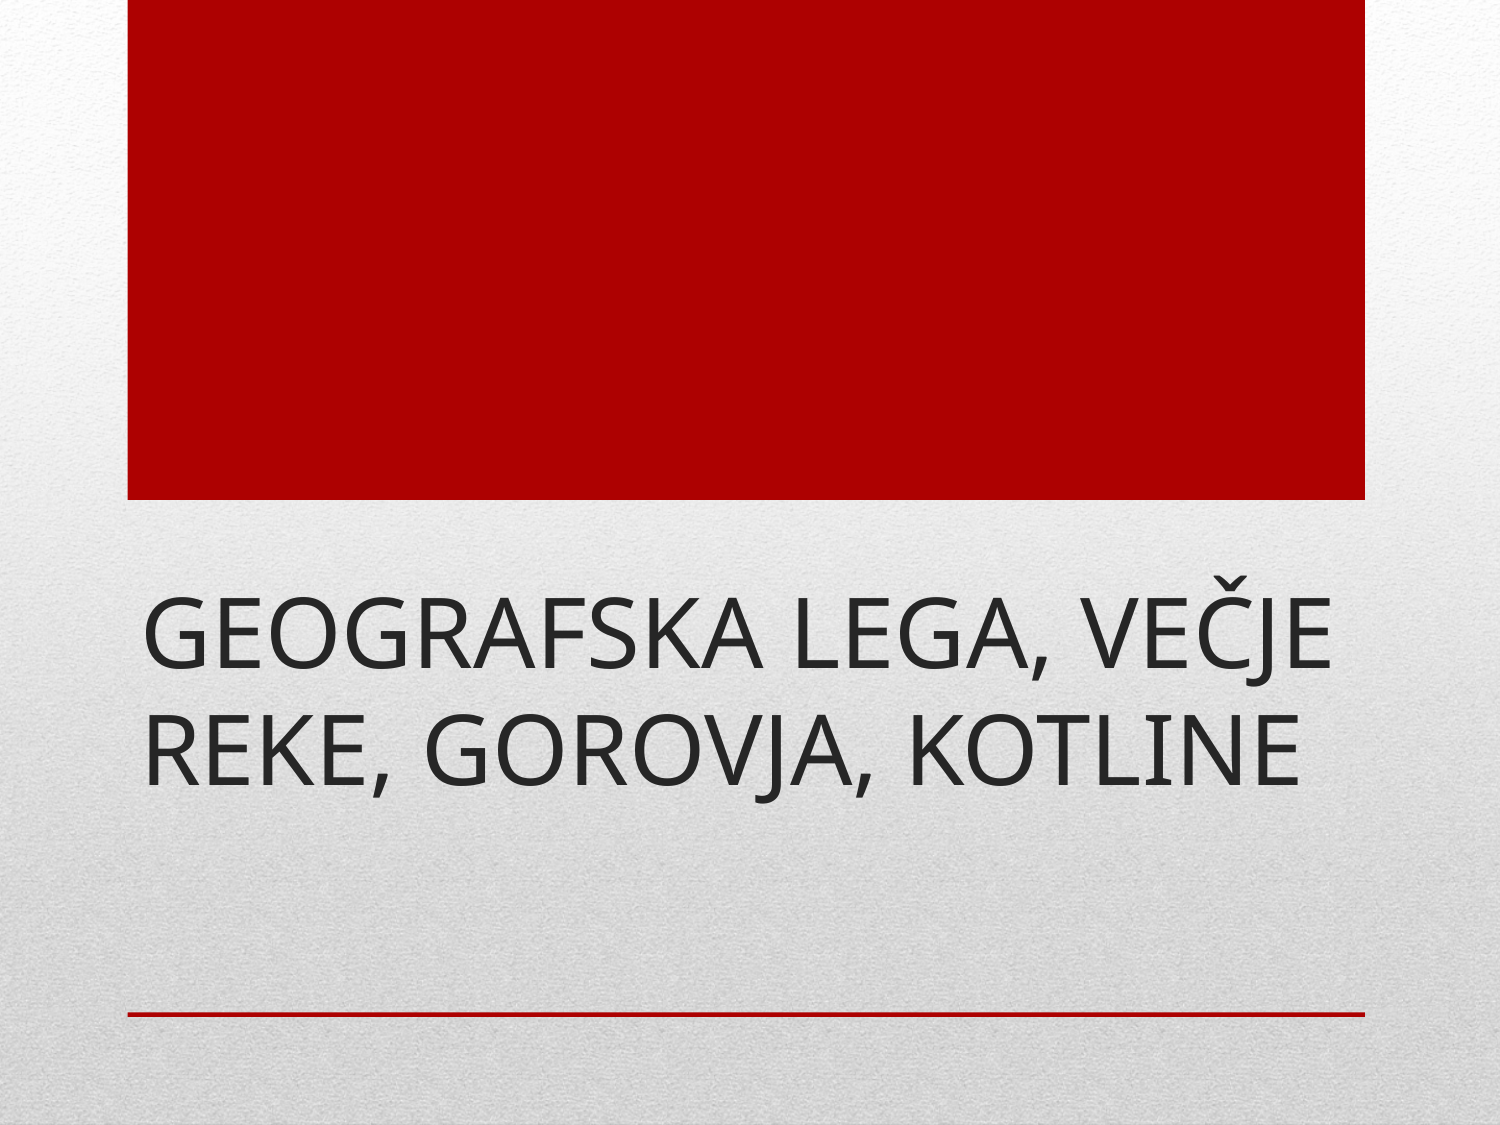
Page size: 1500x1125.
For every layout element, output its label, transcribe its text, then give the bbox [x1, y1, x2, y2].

picture [0, 0, 1500, 1125]
title Geografska lega, večje reke, gorovja, kotline [125, 537, 1363, 813]
